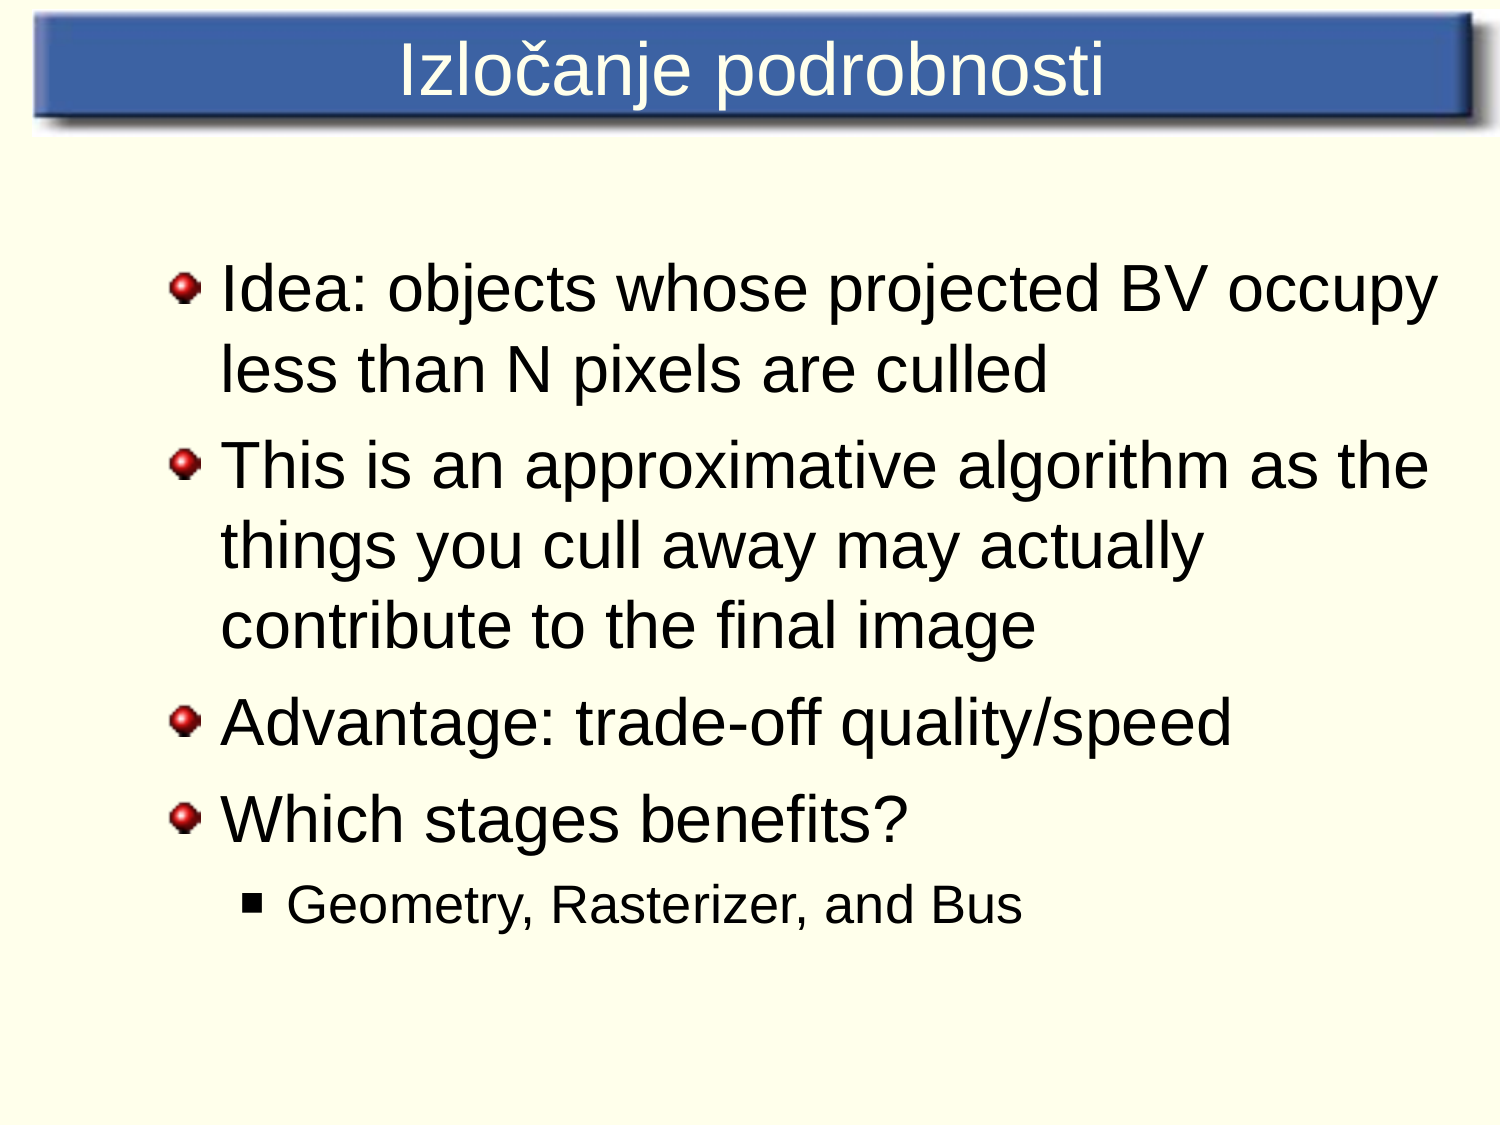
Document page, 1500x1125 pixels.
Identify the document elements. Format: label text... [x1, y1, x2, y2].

picture [32, 9, 1500, 137]
title Izločanje podrobnosti [96, 6, 1409, 120]
list Idea: objects whose projected BV occupy less than N pixels are culled This is an approximative algorithm as the things you cull away may actually contribute to the final image Advantage: trade-off quality/speed Which stages benefits? Geometry, Rasterizer, and Bus [149, 237, 1463, 1038]
